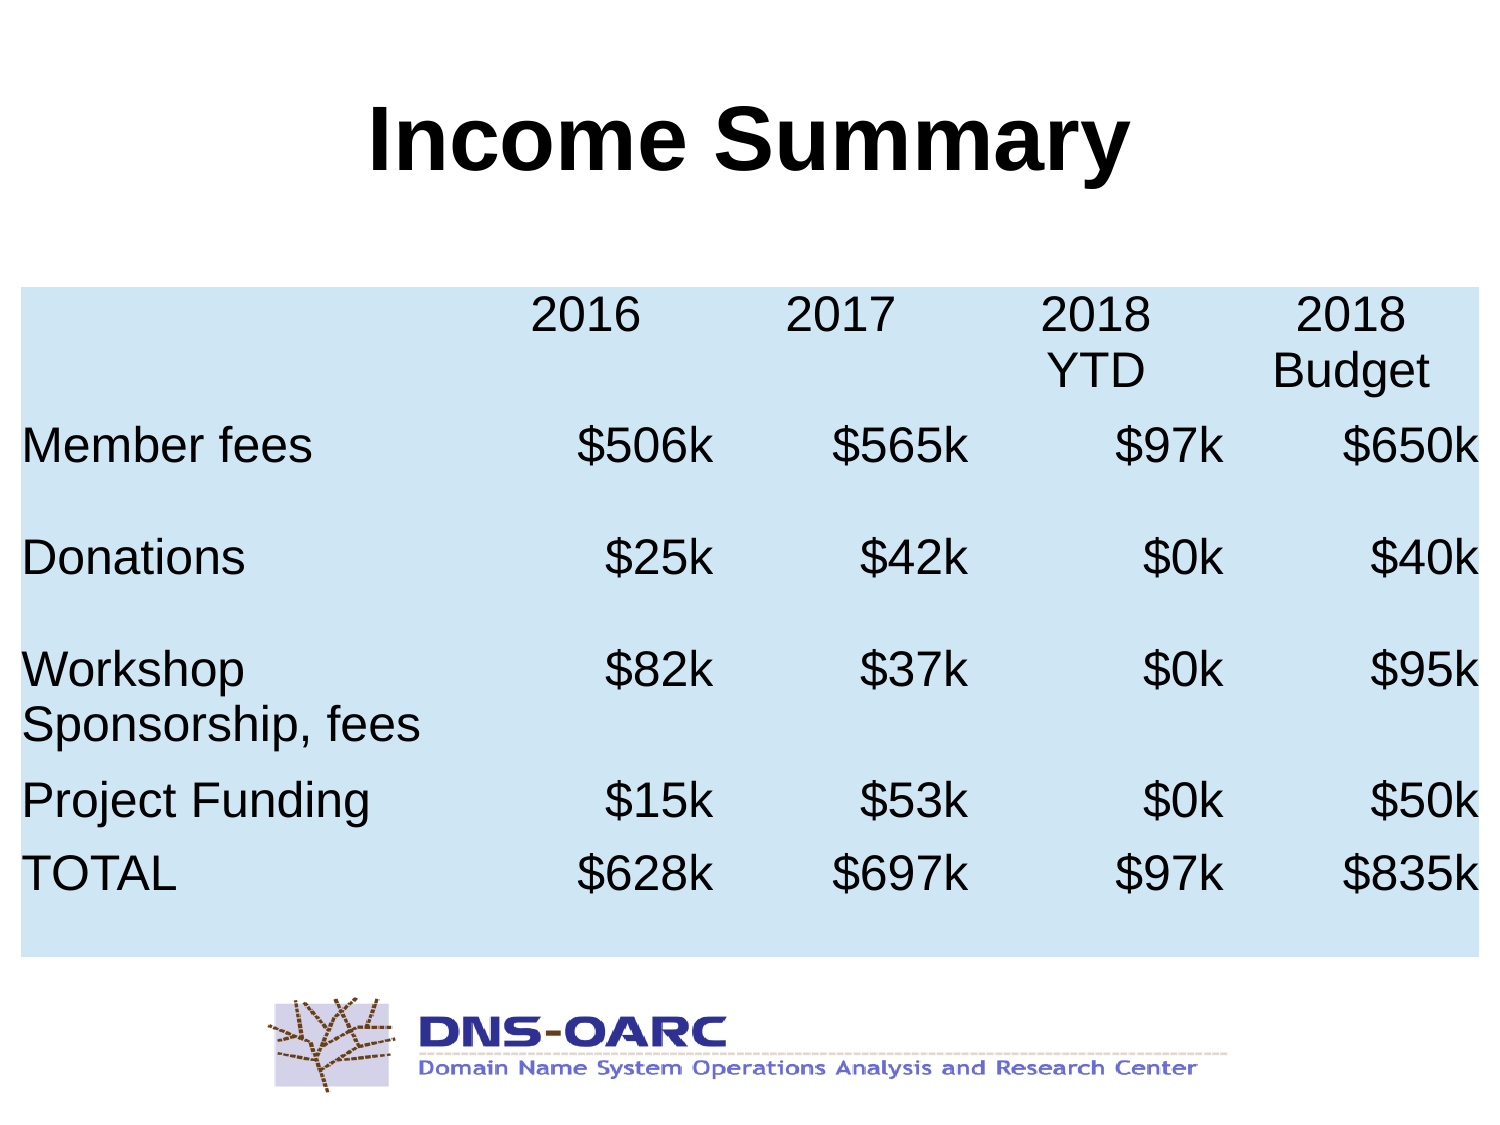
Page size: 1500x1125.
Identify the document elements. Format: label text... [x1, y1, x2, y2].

table_cell $506k [458, 418, 713, 529]
table_cell TOTAL [21, 845, 458, 957]
table_cell $53k [713, 772, 968, 845]
table_cell $97k [968, 418, 1224, 529]
table_header [21, 287, 458, 418]
picture [214, 991, 1259, 1099]
table_cell $25k [458, 529, 713, 641]
table_cell $0k [968, 529, 1224, 641]
table_header 2016 [458, 287, 713, 418]
table_cell $50k [1224, 772, 1479, 845]
table_header 2018 Budget [1224, 287, 1479, 418]
table_header 2017 [713, 287, 968, 418]
table_cell $628k [458, 845, 713, 957]
table_cell $42k [713, 529, 968, 641]
table_cell $37k [713, 641, 968, 772]
table_cell $697k [713, 845, 968, 957]
table_cell $95k [1224, 641, 1479, 772]
table_cell $650k [1224, 418, 1479, 529]
table_cell $97k [968, 845, 1224, 957]
table_cell Donations [21, 529, 458, 641]
table_cell $40k [1224, 529, 1479, 641]
table_cell Project Funding [21, 772, 458, 845]
table_header 2018 YTD [968, 287, 1224, 418]
table_cell $15k [458, 772, 713, 845]
table_cell $565k [713, 418, 968, 529]
title Income Summary [75, 52, 1425, 226]
table_cell $0k [968, 772, 1224, 845]
table_cell $835k [1224, 845, 1479, 957]
table_cell $0k [968, 641, 1224, 772]
table_cell Member fees [21, 418, 458, 529]
table_cell $82k [458, 641, 713, 772]
table_cell Workshop Sponsorship, fees [21, 641, 458, 772]
